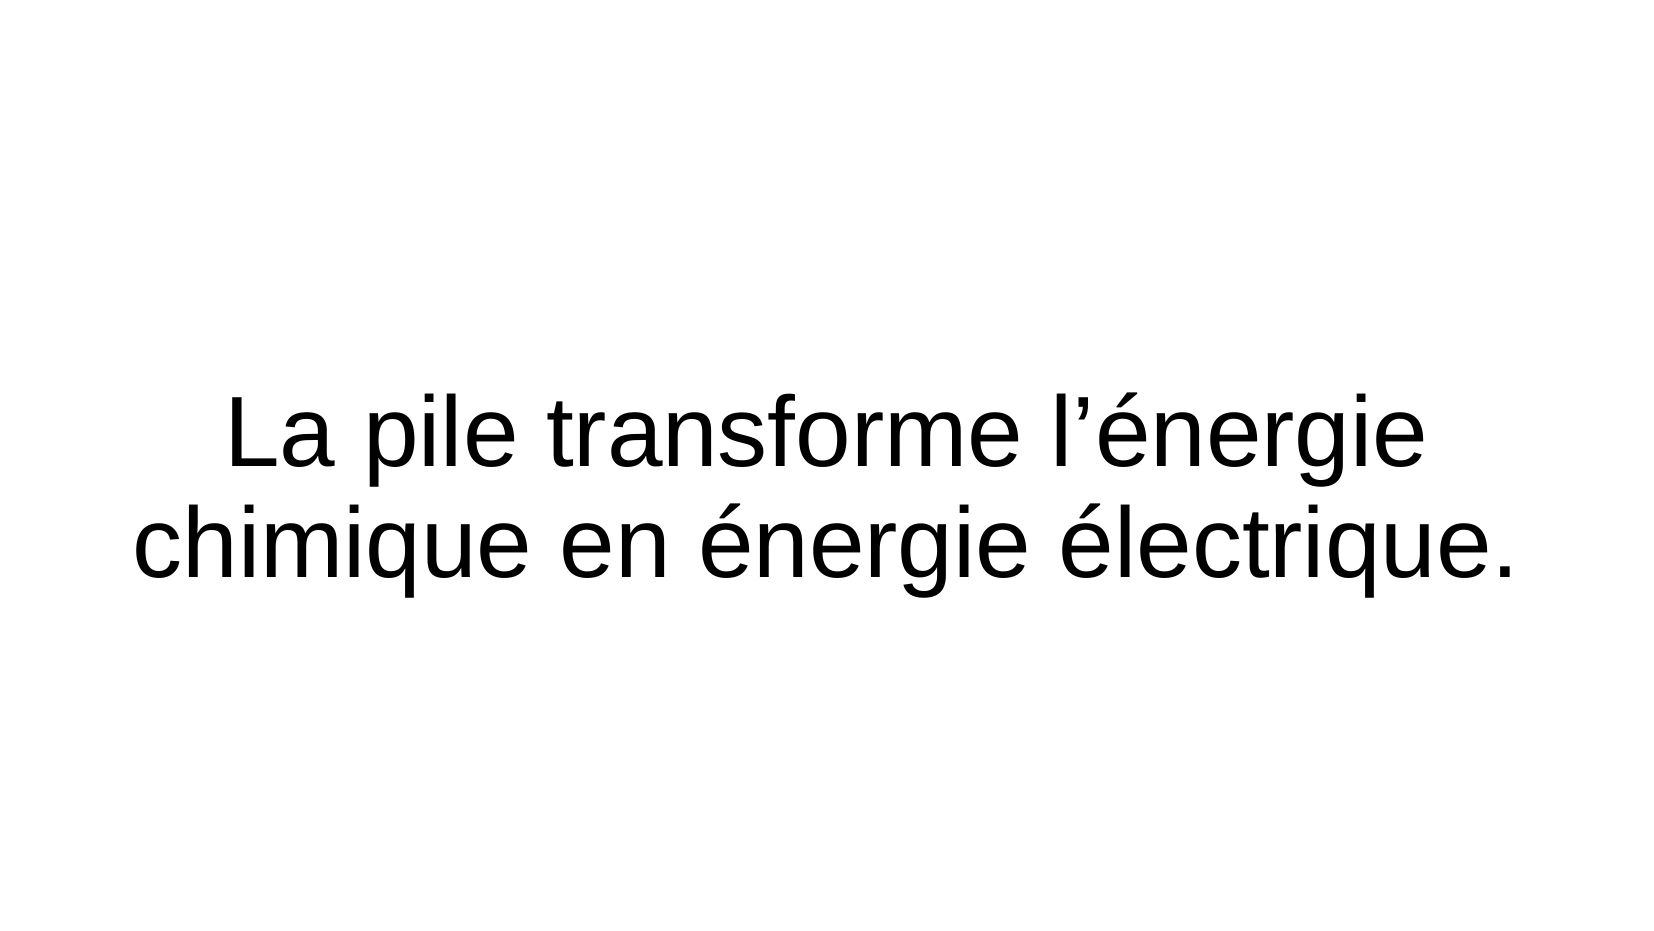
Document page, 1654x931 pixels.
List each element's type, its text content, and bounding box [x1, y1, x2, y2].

subtitle La pile transforme l’énergie chimique en énergie électrique. [82, 217, 1571, 758]
